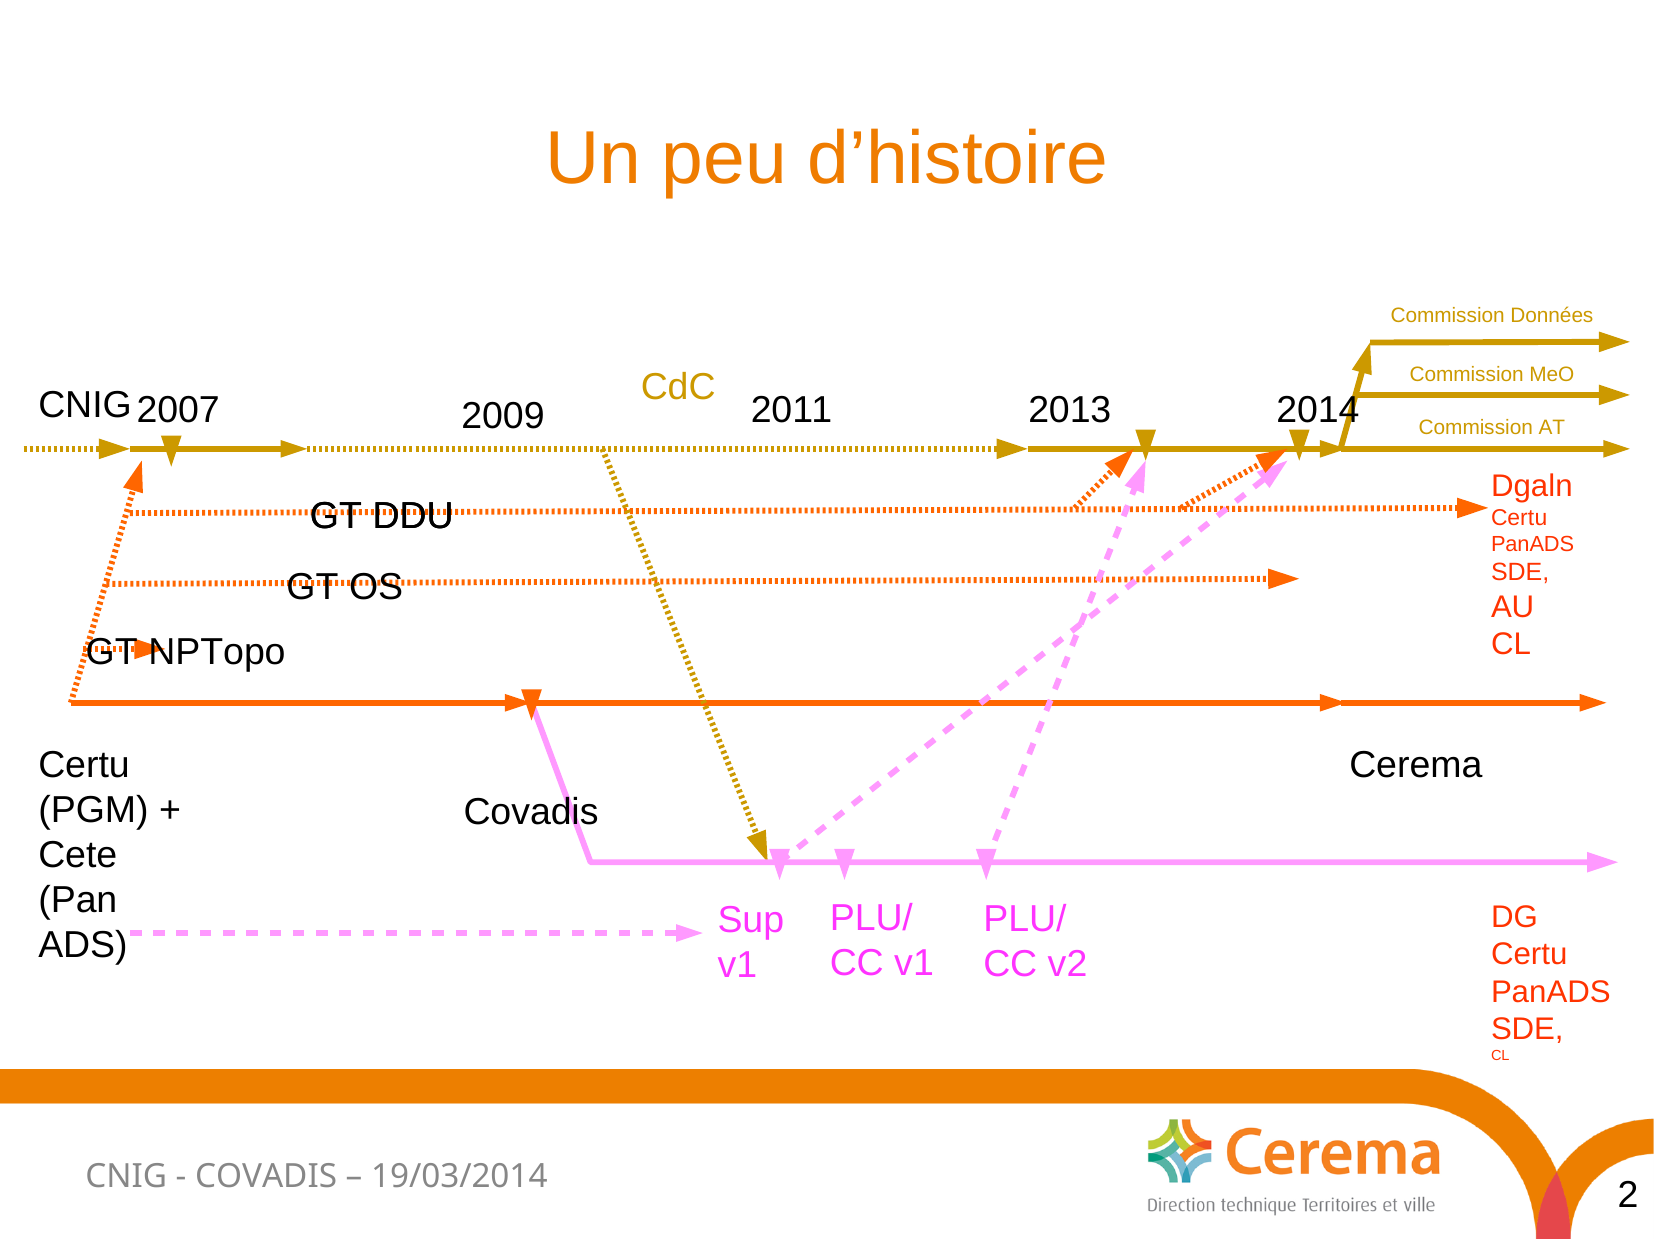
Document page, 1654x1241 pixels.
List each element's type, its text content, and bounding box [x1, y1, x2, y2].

text_box Commission AT [1340, 406, 1636, 467]
text_box CNIG [23, 372, 154, 432]
text_box 2007 [88, 377, 254, 438]
text_box Dgaln Certu PanADS SDE, AU CL [1476, 457, 1630, 669]
text_box PLU/CC v1 [814, 885, 951, 991]
title Un peu d’histoire [82, 49, 1571, 257]
text_box Commission MeO [1340, 353, 1636, 406]
text_box 2011 [733, 377, 869, 438]
text_box GT NPTopo [70, 619, 308, 680]
text_box Sup v1 [702, 887, 839, 993]
text_box Cerema [1334, 732, 1501, 793]
text_box Certu (PGM) + Cete (Pan ADS) [23, 732, 201, 973]
text_box 2009 [413, 383, 579, 444]
text_box GT DDU [295, 483, 485, 544]
text_box GT OS [271, 554, 461, 615]
text_box Covadis [448, 779, 615, 840]
text_box 2013 [980, 377, 1146, 438]
text_box PLU/CC v2 [968, 886, 1105, 991]
picture [0, 1069, 1654, 1239]
text_box 2014 [1228, 377, 1340, 438]
text_box DG Certu PanADS SDE, CL [1476, 888, 1630, 1071]
text_box Commission Données [1340, 294, 1636, 353]
text_box CdC [625, 354, 733, 438]
